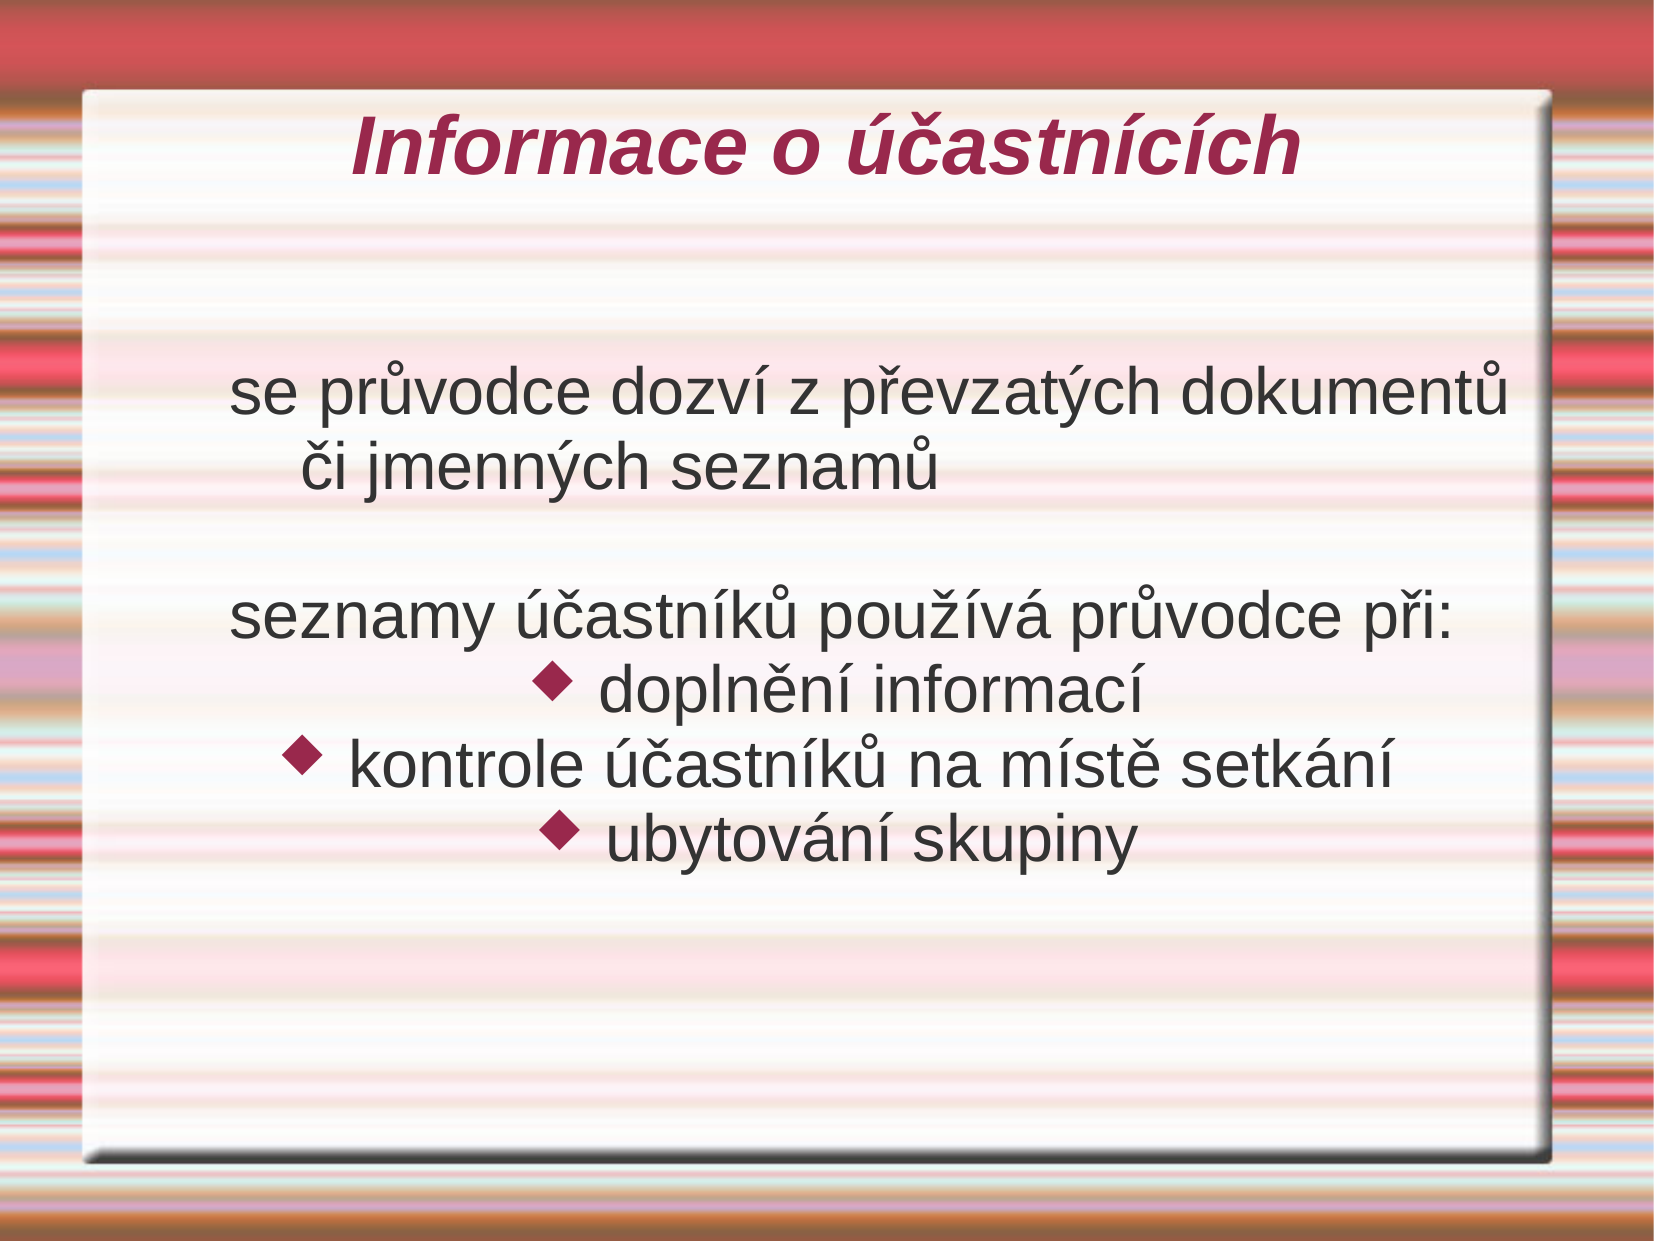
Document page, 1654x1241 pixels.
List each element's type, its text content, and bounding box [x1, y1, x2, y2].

list se průvodce dozví z převzatých dokumentů či jmenných seznamů seznamy účastníků používá průvodce při: doplnění informací kontrole účastníků na místě setkání ubytování skupiny [134, 350, 1516, 1118]
title Informace o účastnících [121, 57, 1534, 230]
